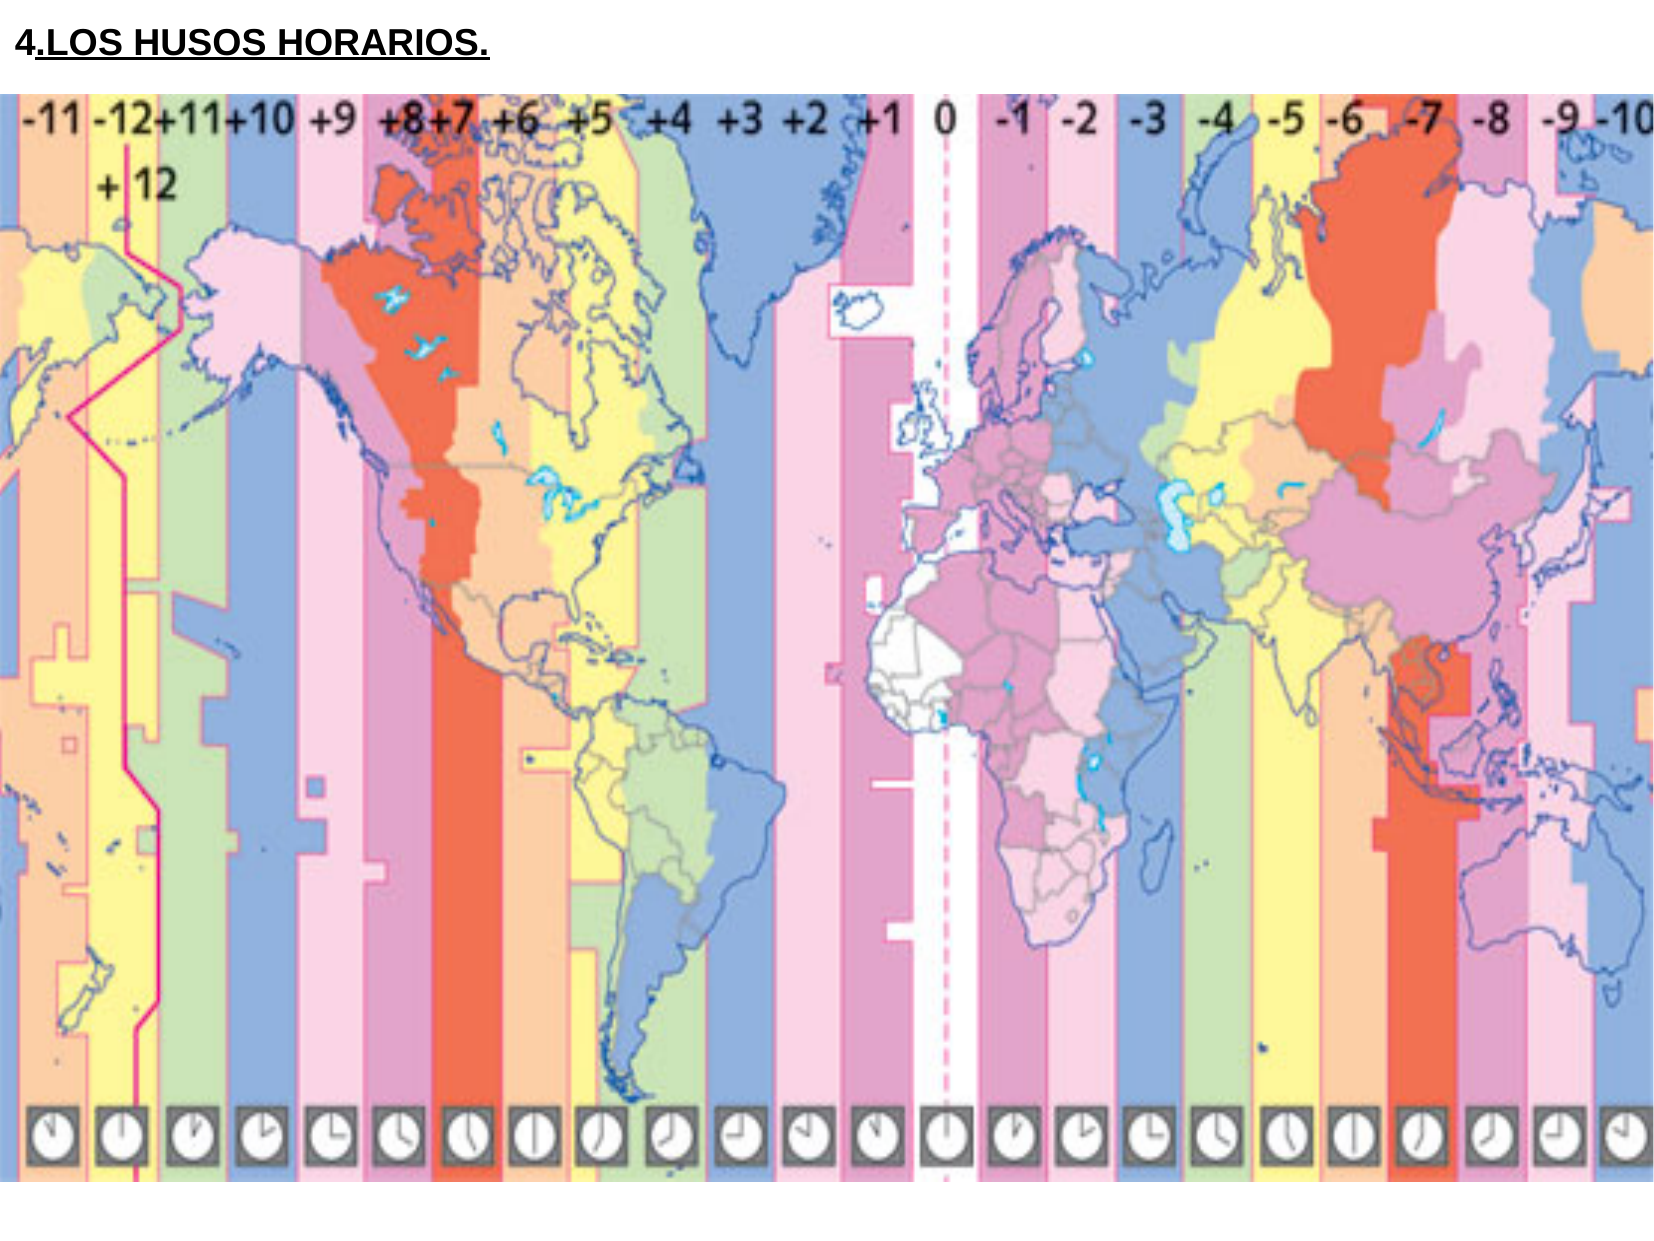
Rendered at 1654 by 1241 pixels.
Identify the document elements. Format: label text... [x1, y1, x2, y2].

picture [0, 94, 1654, 1182]
text_box 4.LOS HUSOS HORARIOS. [0, 14, 505, 71]
